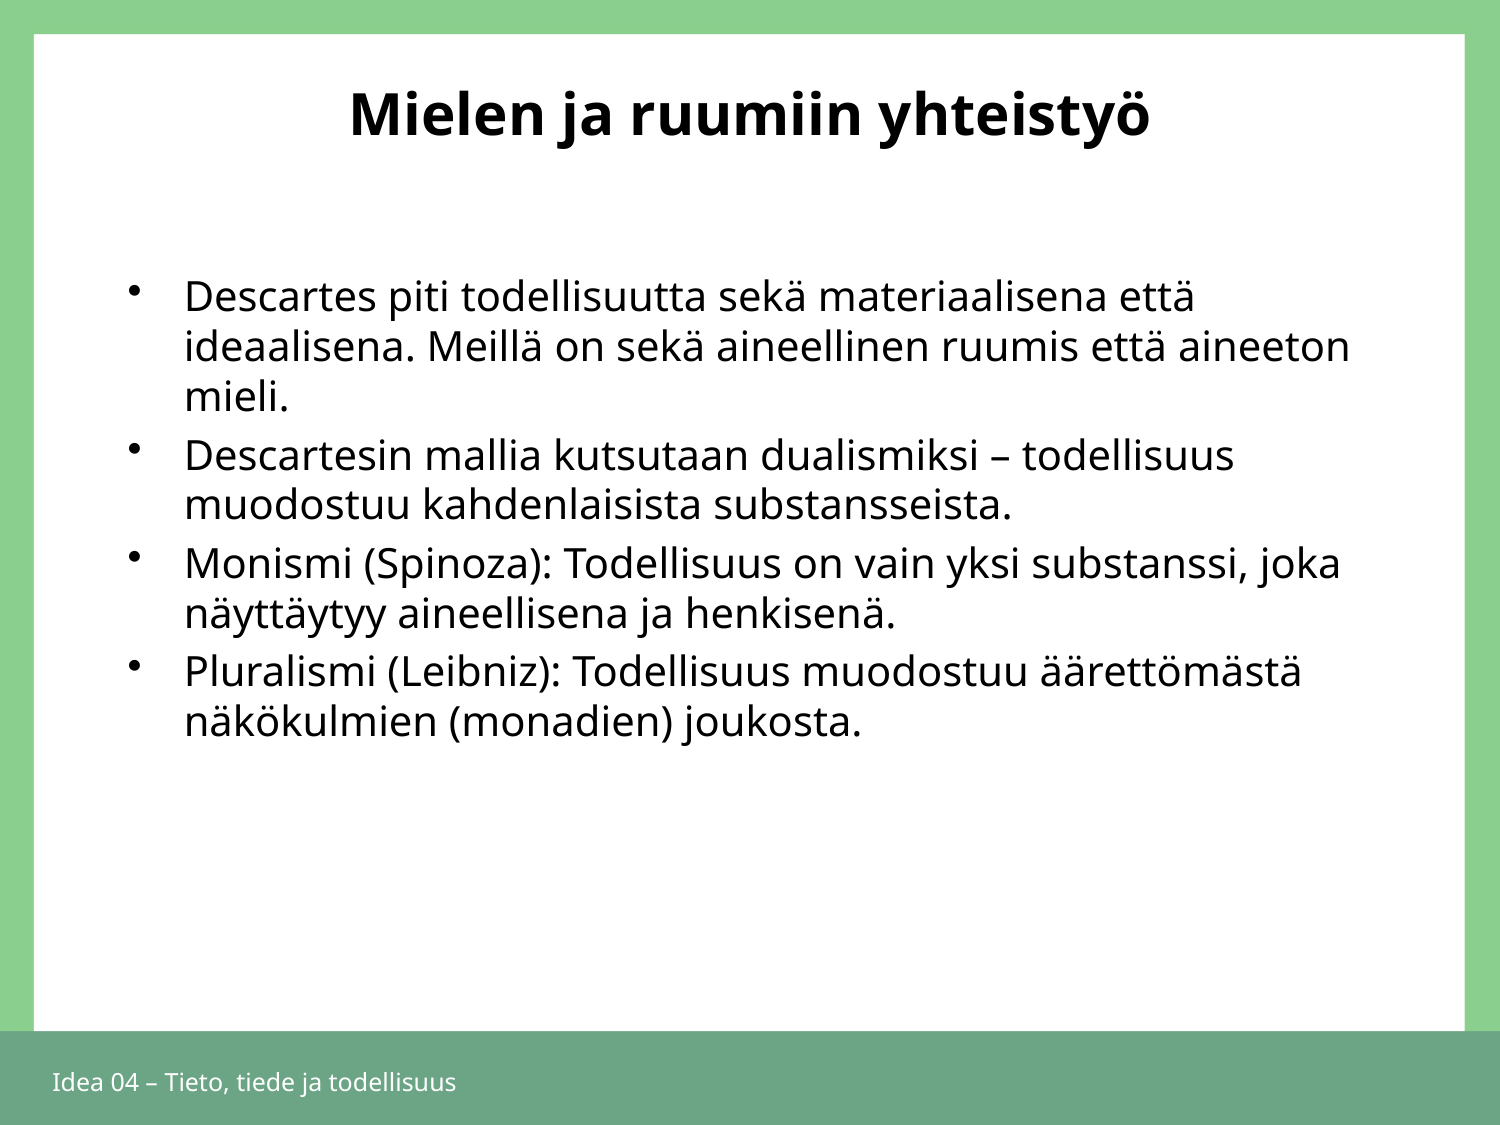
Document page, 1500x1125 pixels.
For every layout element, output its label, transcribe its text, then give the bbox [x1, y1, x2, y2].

title Mielen ja ruumiin yhteistyö [112, 37, 1388, 188]
picture [0, 0, 1500, 1125]
list Descartes piti todellisuutta sekä materiaalisena että ideaalisena. Meillä on sekä aineellinen ruumis että aineeton mieli. Descartesin mallia kutsutaan dualismiksi – todellisuus muodostuu kahdenlaisista substansseista. Monismi (Spinoza): Todellisuus on vain yksi substanssi, joka näyttäytyy aineellisena ja henkisenä. Pluralismi (Leibniz): Todellisuus muodostuu äärettömästä näkökulmien (monadien) joukosta. [112, 262, 1388, 1000]
